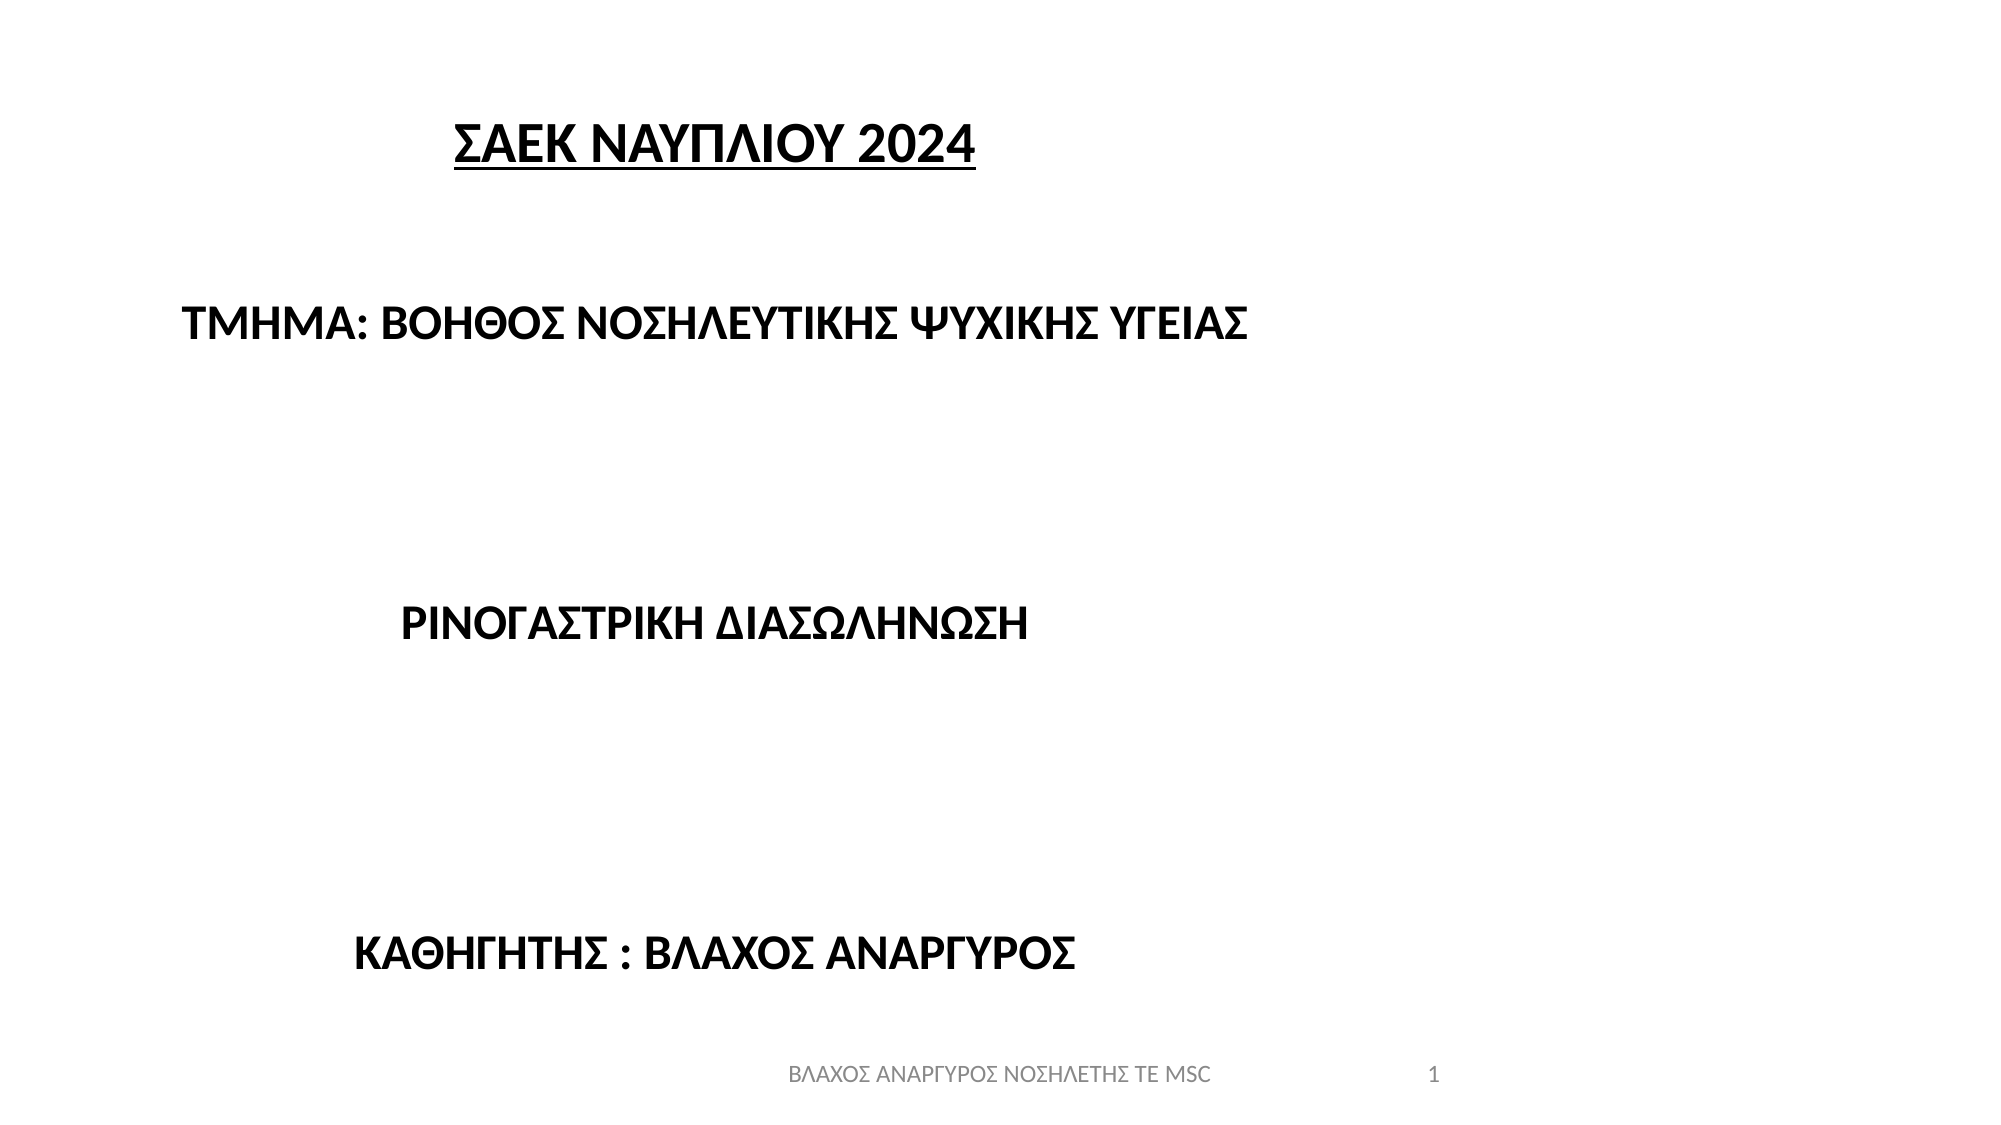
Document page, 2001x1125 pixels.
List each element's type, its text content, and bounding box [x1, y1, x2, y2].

text_box ΒΛΑΧΟΣ ΑΝΑΡΓΥΡΟΣ ΝΟΣΗΛΕΤΗΣ ΤΕ MSC [662, 1042, 1338, 1103]
text_box [1412, 1042, 1863, 1103]
text_box ΣΑΕΚ ΝΑΥΠΛΙΟΥ 2024 ΤΜΗΜΑ: ΒΟΗΘΟΣ ΝΟΣΗΛΕΥΤΙΚΗΣ ΨΥΧΙΚΗΣ ΥΓΕΙΑΣ ΡΙΝΟΓΑΣΤΡΙΚΗ ΔΙΑΣΩΛΗΝΩΣΗ ΚΑΘΗΓΗΤΗΣ : ΒΛΑΧΟΣ ΑΝΑΡΓΥΡΟΣ [166, 96, 1923, 996]
